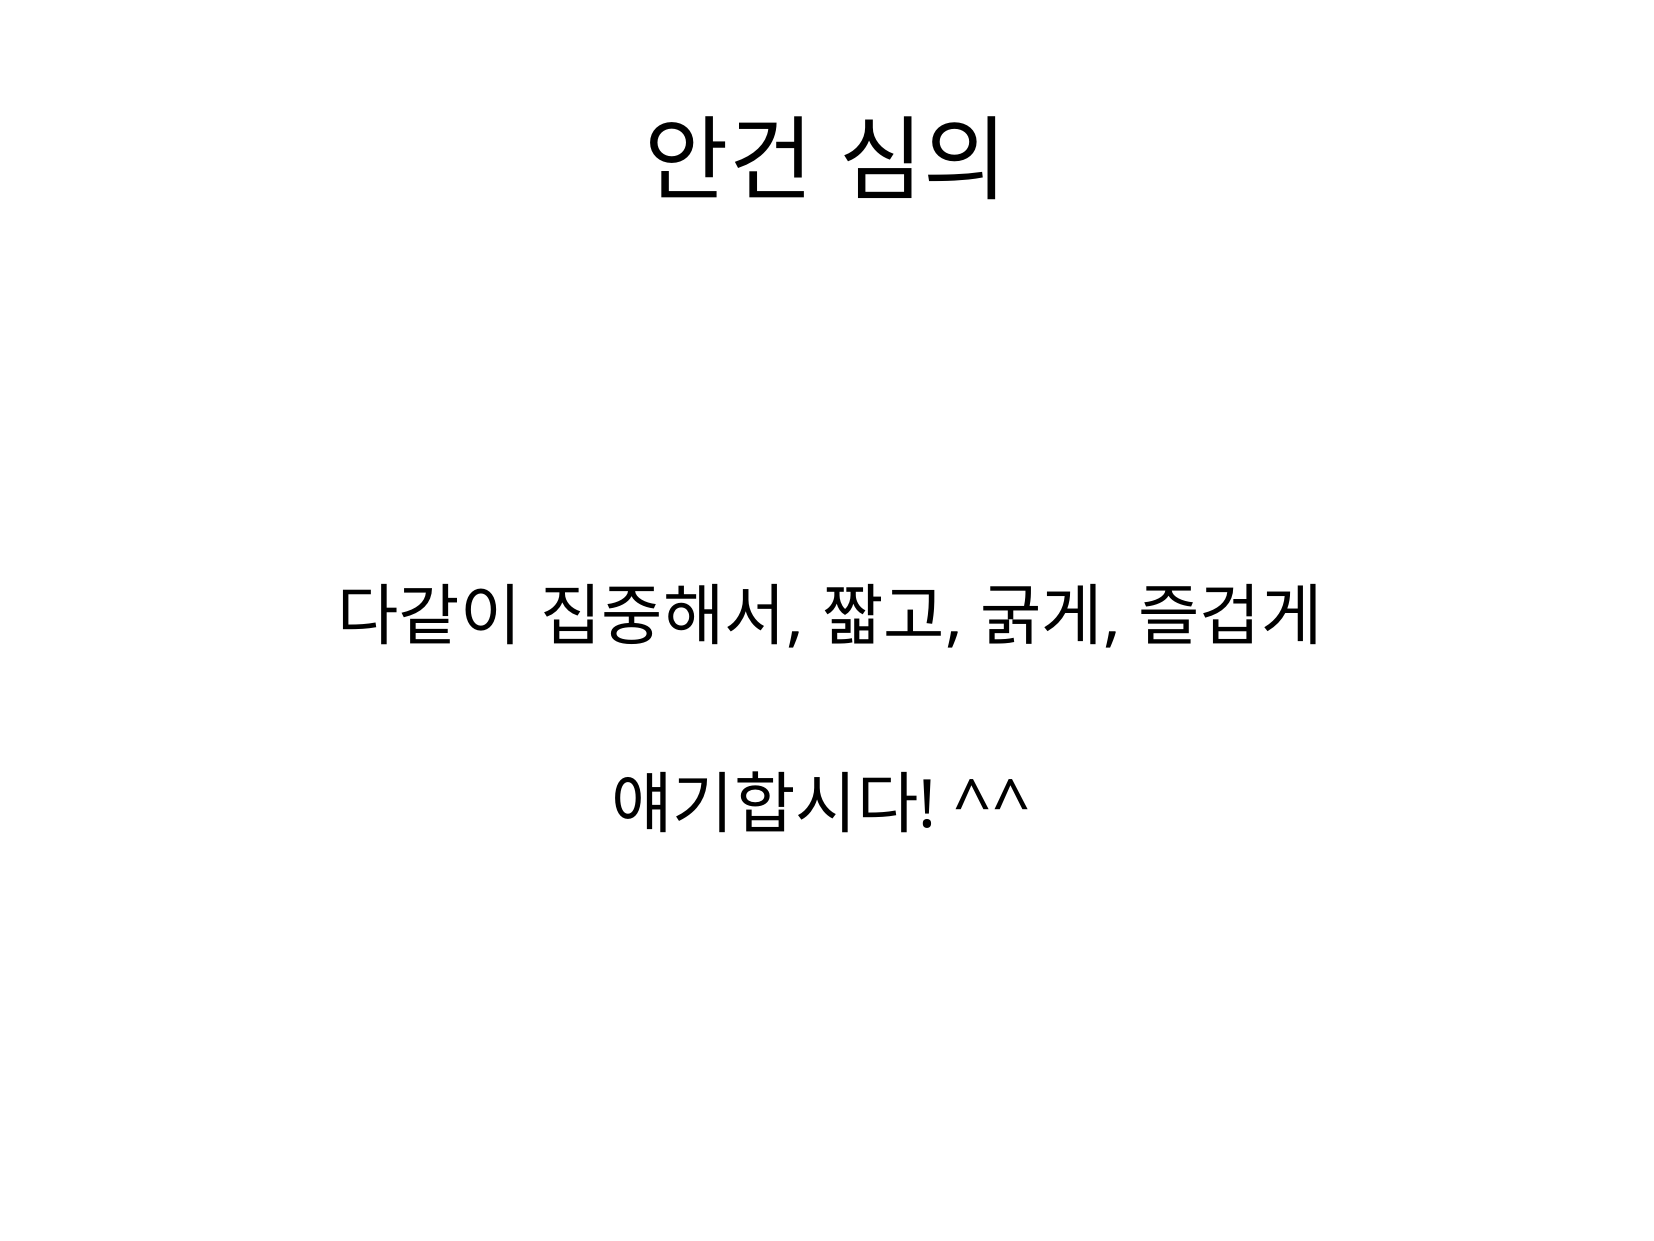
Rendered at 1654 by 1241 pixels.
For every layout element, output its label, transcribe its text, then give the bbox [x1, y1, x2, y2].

title 안건 심의 [82, 49, 1571, 257]
subtitle 다같이 집중해서, 짧고, 굵게, 즐겁게 얘기합시다! ^^ [76, 295, 1565, 1114]
